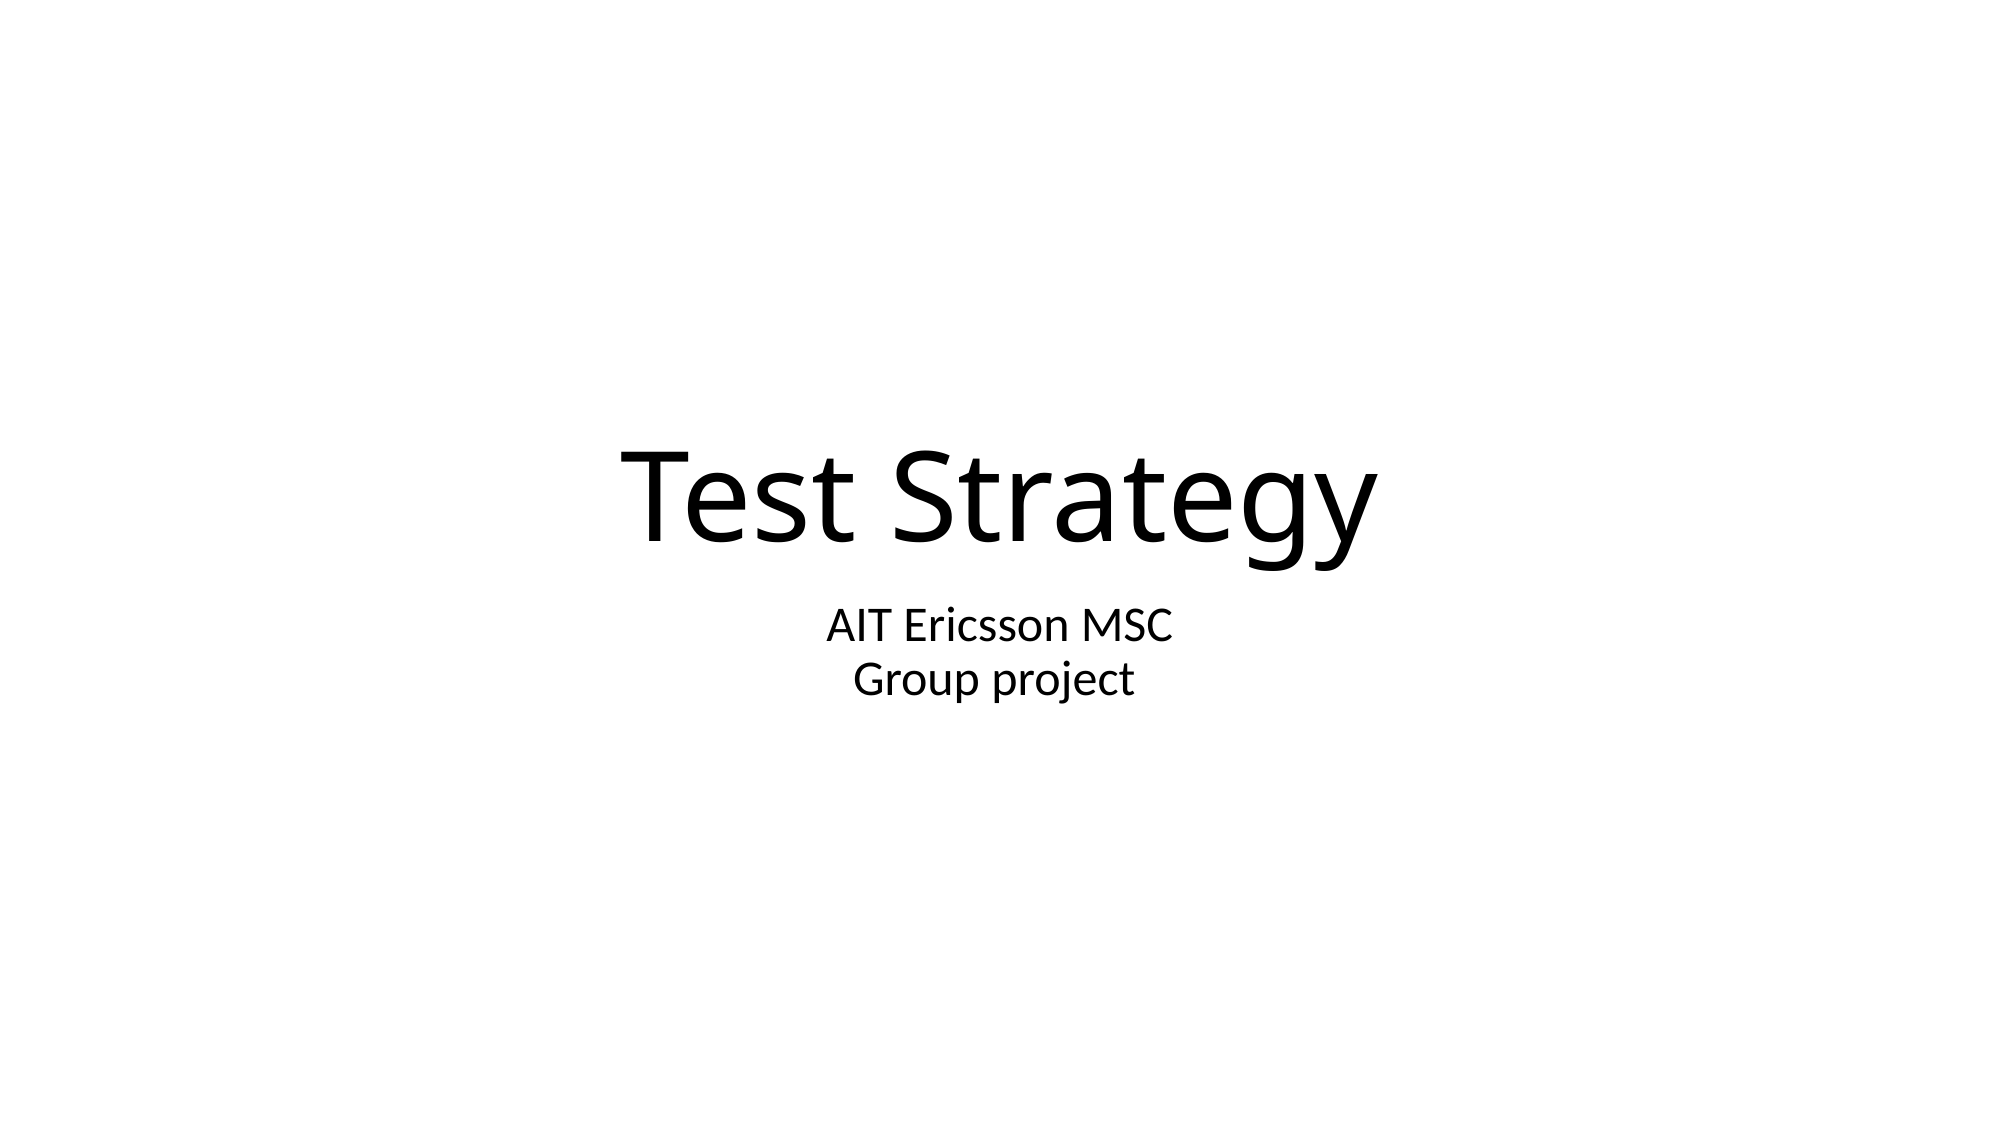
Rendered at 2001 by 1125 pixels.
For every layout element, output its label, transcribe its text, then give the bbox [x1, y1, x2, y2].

title Test Strategy [249, 184, 1750, 576]
subtitle AIT Ericsson MSC Group project [249, 590, 1750, 863]
